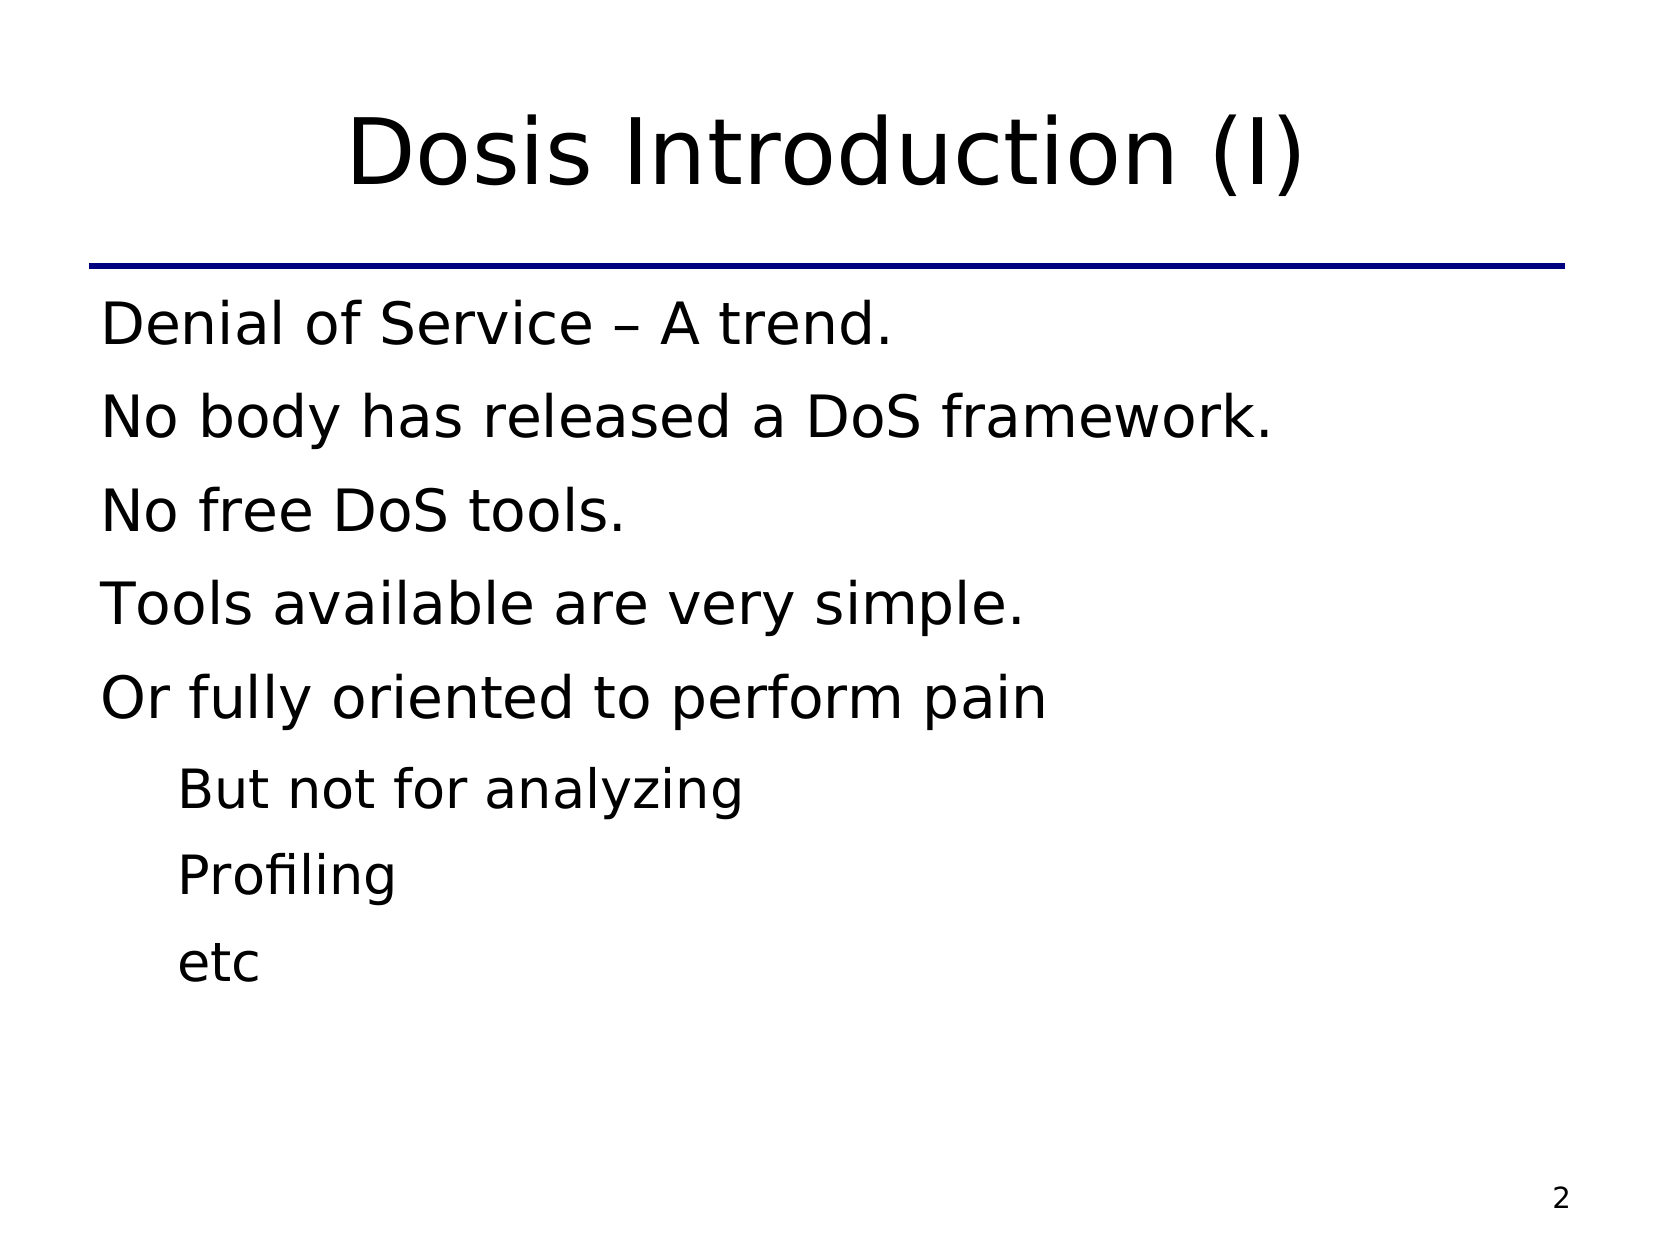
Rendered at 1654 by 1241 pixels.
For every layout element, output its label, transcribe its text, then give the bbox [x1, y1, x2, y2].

list Denial of Service – A trend. No body has released a DoS framework. No free DoS tools. Tools available are very simple. Or fully oriented to perform pain But not for analyzing Profiling etc [82, 290, 1571, 1109]
title Dosis Introduction (I) [82, 49, 1571, 257]
